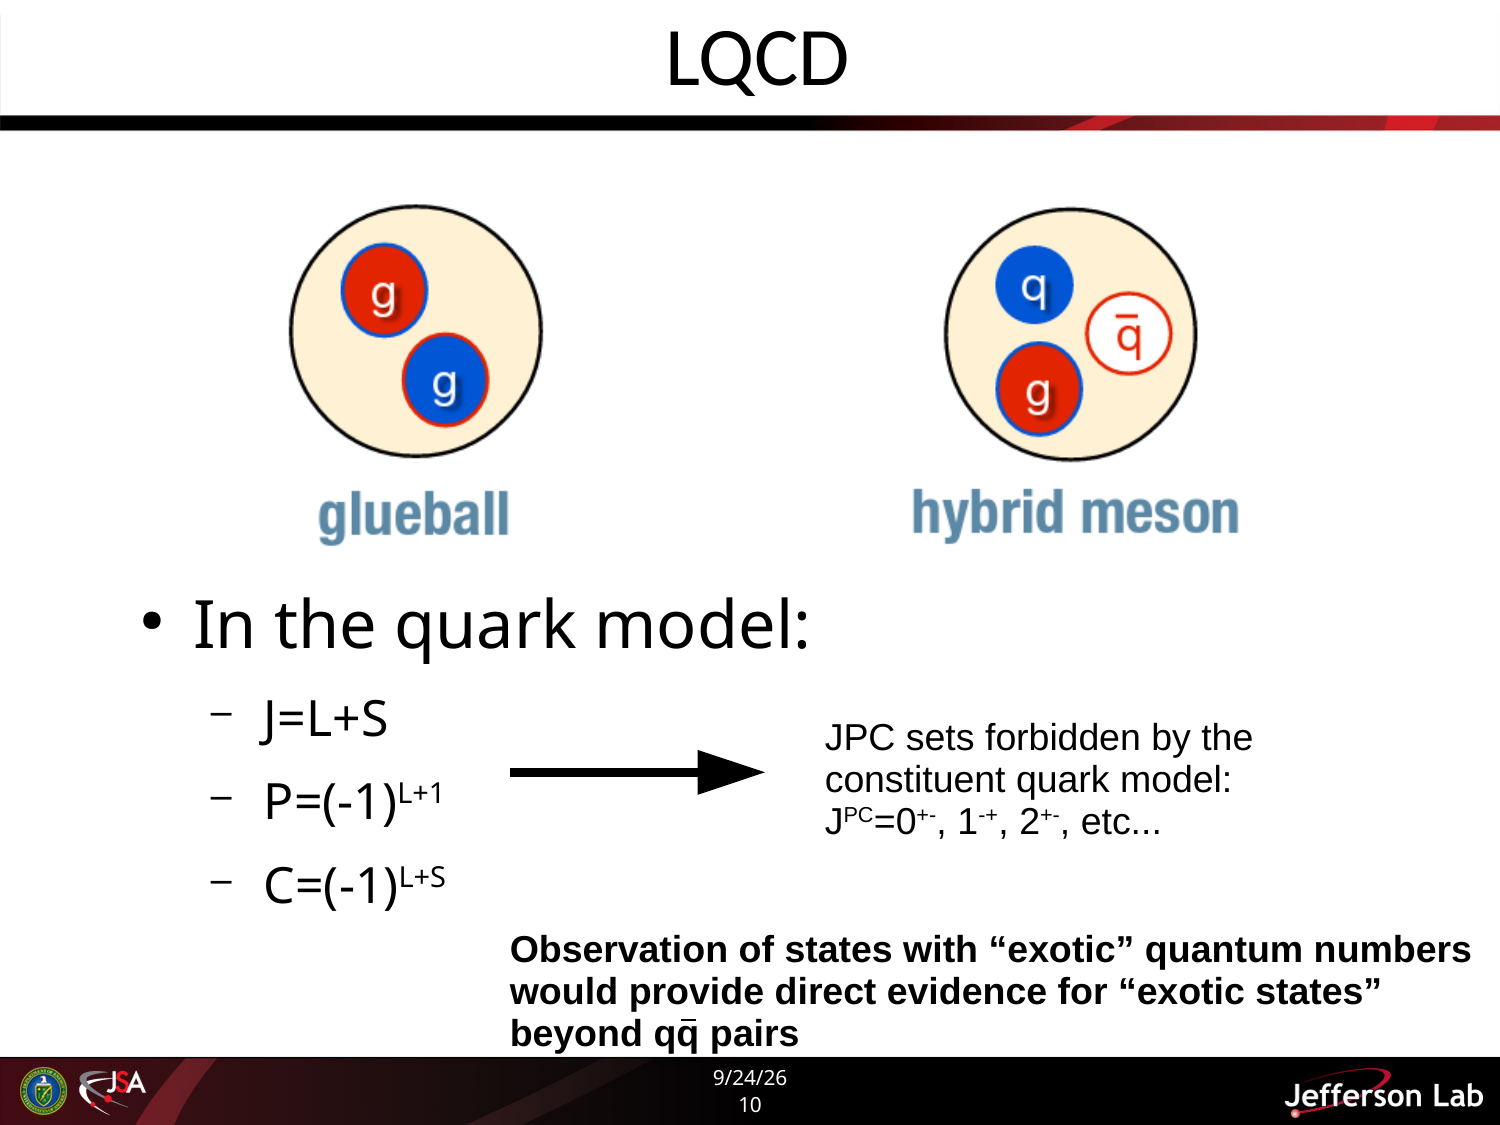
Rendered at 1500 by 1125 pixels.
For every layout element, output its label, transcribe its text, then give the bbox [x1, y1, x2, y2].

text_box Observation of states with “exotic” quantum numbers would provide direct evidence for “exotic states” beyond qq pairs [495, 921, 1500, 1103]
list In the quark model: J=L+S P=(-1)L+1 C=(-1)L+S [122, 582, 1398, 923]
picture [0, 0, 1500, 1125]
text_box 4/11/19 [575, 1048, 925, 1109]
title LQCD [90, 23, 1426, 107]
text_box JPC sets forbidden by the constituent quark model: JPC=0+-, 1-+, 2+-, etc... [810, 709, 1366, 849]
